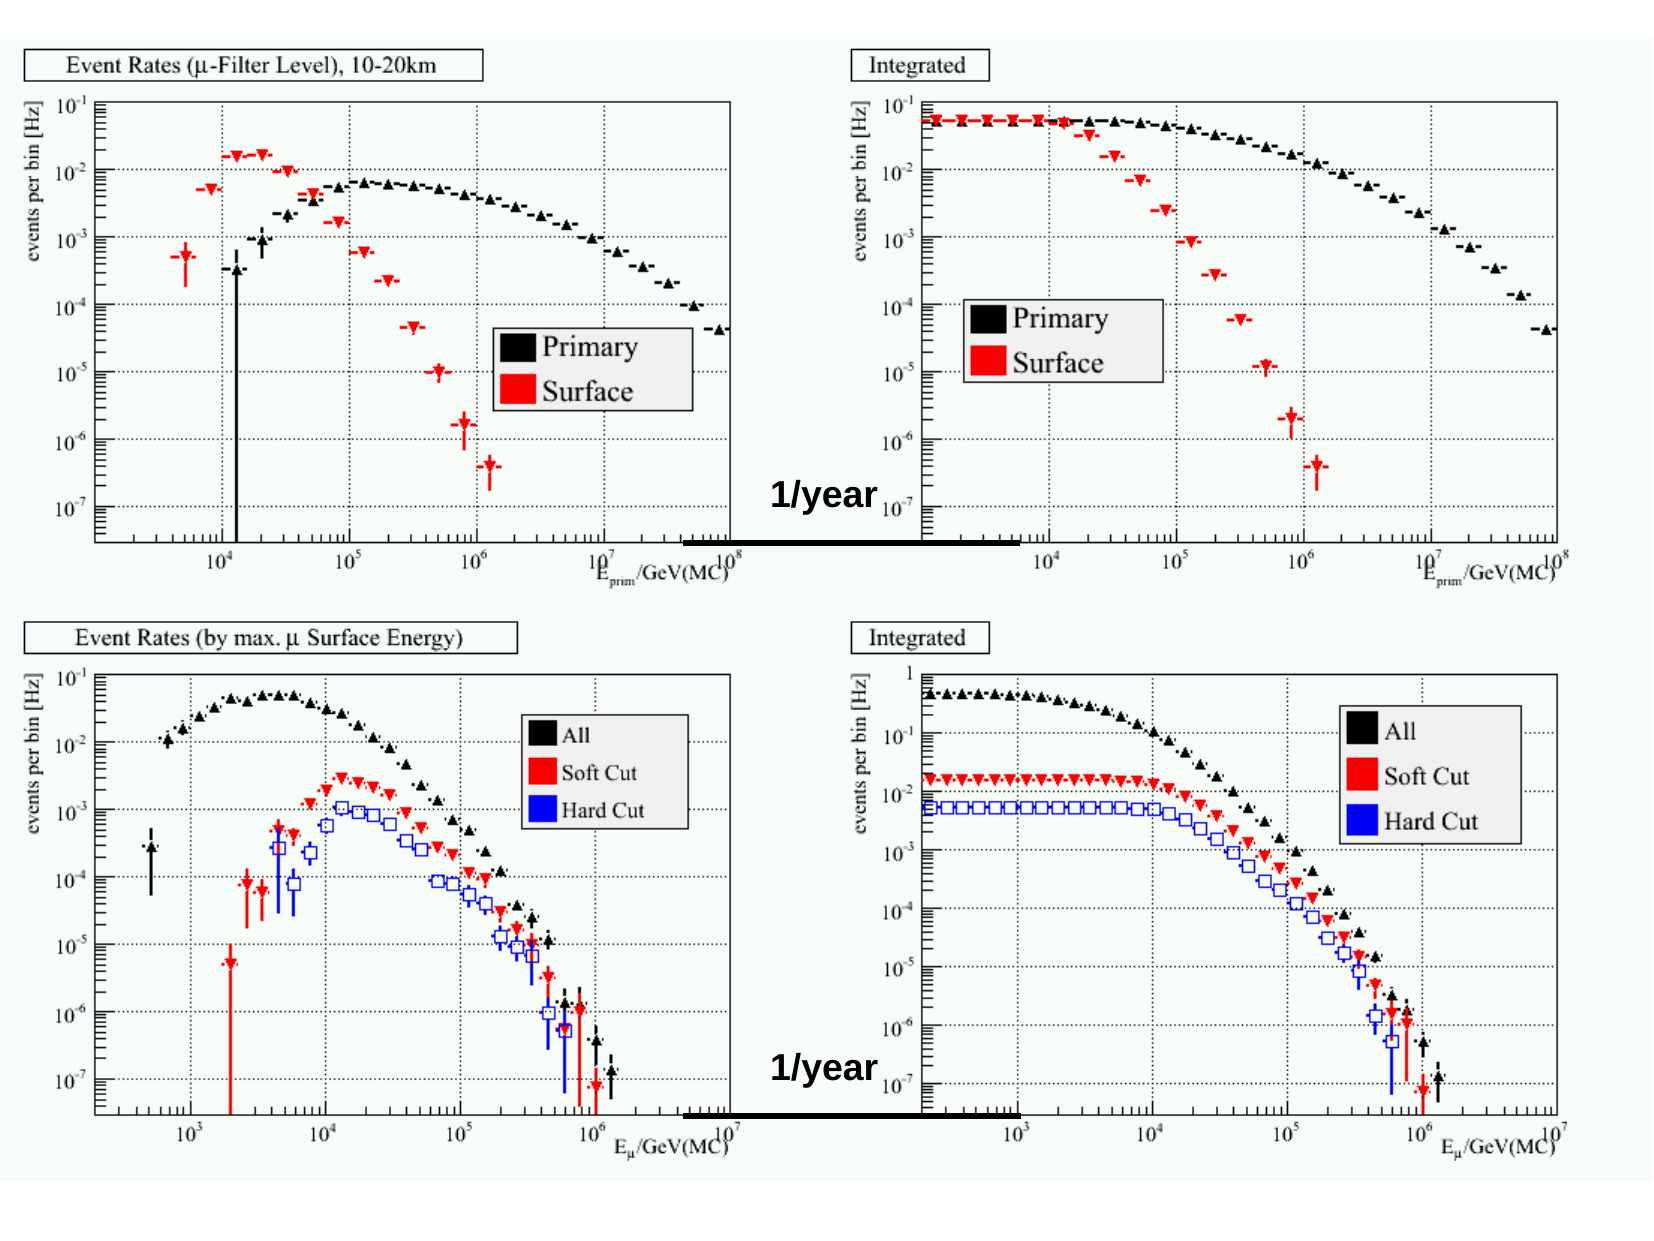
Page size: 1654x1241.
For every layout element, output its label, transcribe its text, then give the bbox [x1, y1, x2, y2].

text_box 1/year [755, 466, 893, 538]
text_box 1/year [755, 1039, 893, 1111]
picture [0, 37, 1654, 1182]
